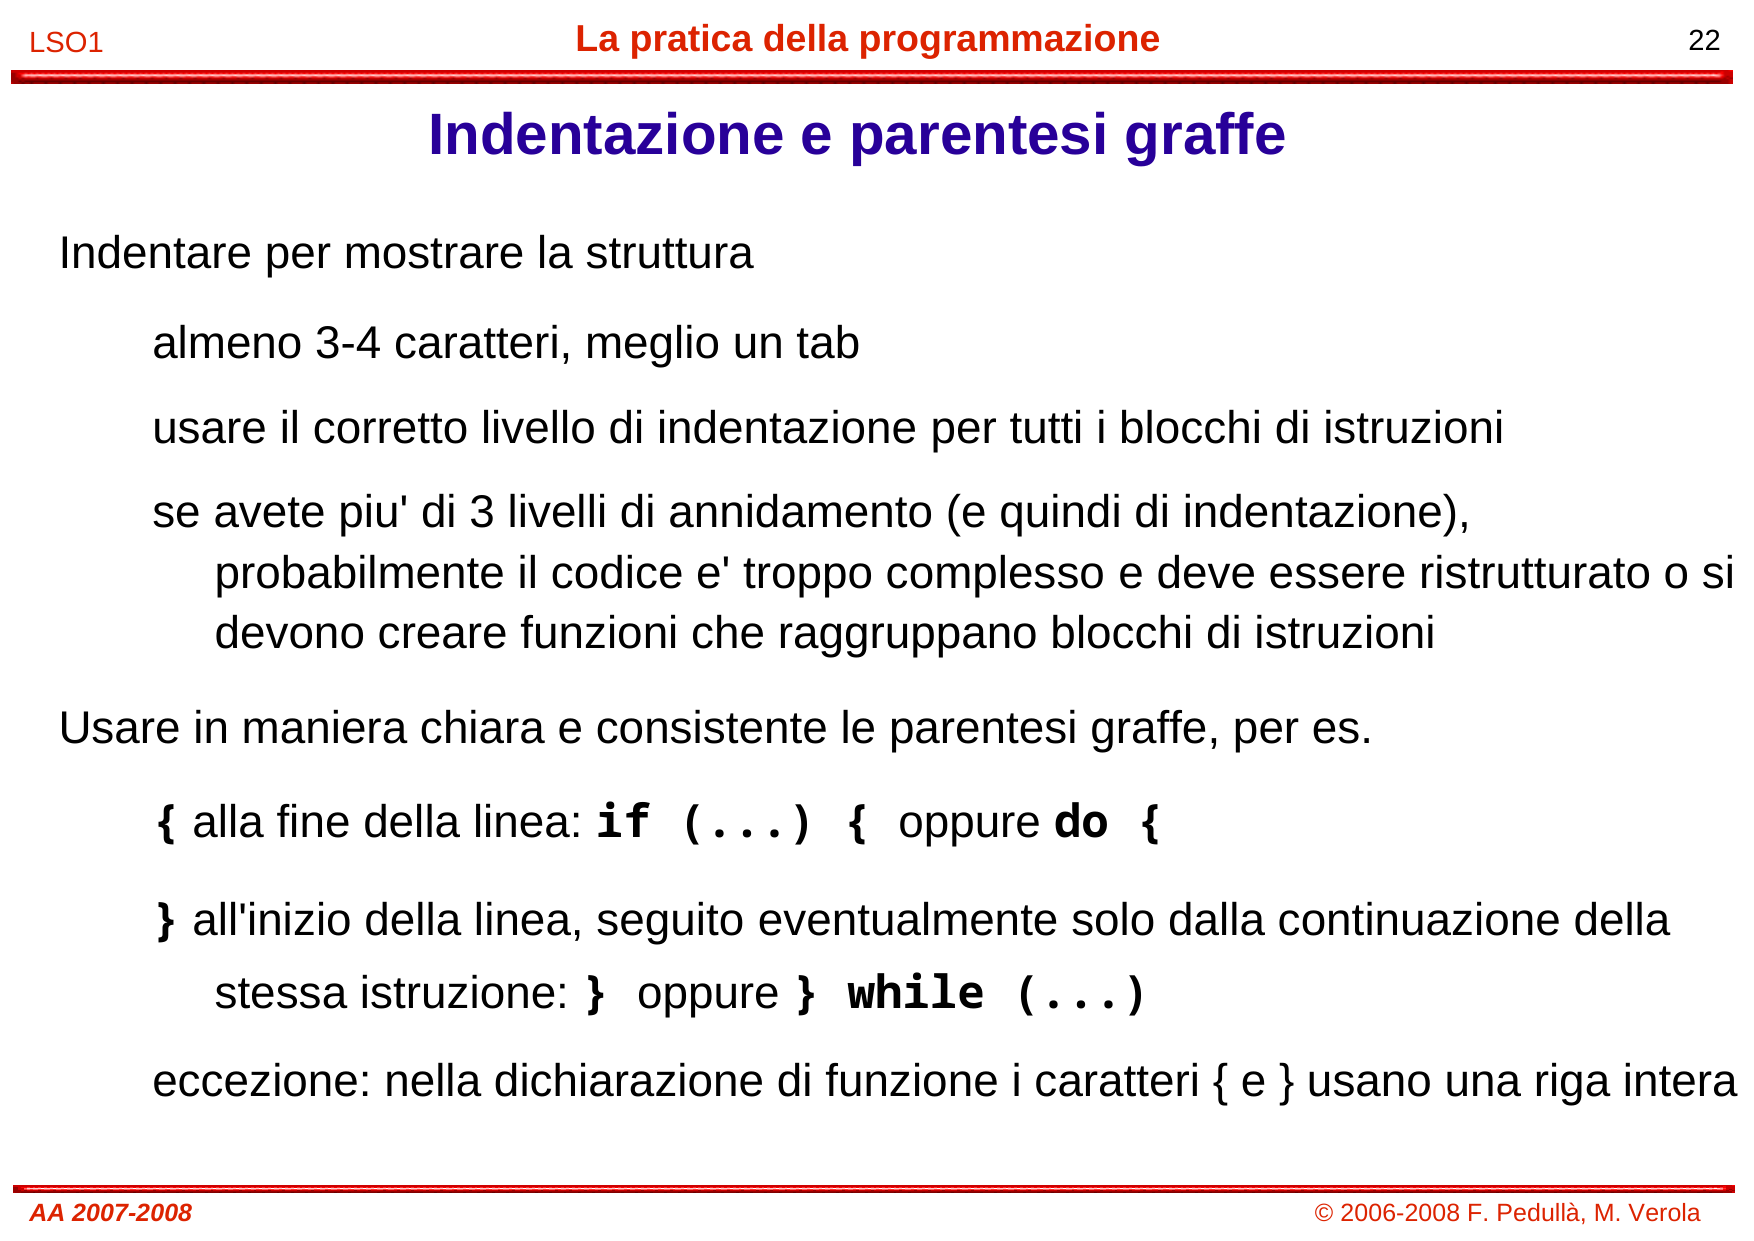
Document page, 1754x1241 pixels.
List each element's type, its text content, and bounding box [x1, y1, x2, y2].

text_box Indentazione e parentesi graffe [386, 98, 1330, 174]
list Indentare per mostrare la struttura almeno 3-4 caratteri, meglio un tab usare il corretto livello di indentazione per tutti i blocchi di istruzioni se avete piu' di 3 livelli di annidamento (e quindi di indentazione), probabilmente il codice e' troppo complesso e deve essere ristrutturato o si devono creare funzioni che raggruppano blocchi di istruzioni Usare in maniera chiara e consistente le parentesi graffe, per es. { alla fine della linea: if (...) { oppure do { } all'inizio della linea, seguito eventualmente solo dalla continuazione della stessa istruzione: } oppure } while (...) eccezione: nella dichiarazione di funzione i caratteri { e } usano una riga intera [58, 227, 1747, 1137]
picture [13, 1185, 1735, 1193]
picture [11, 70, 1733, 84]
